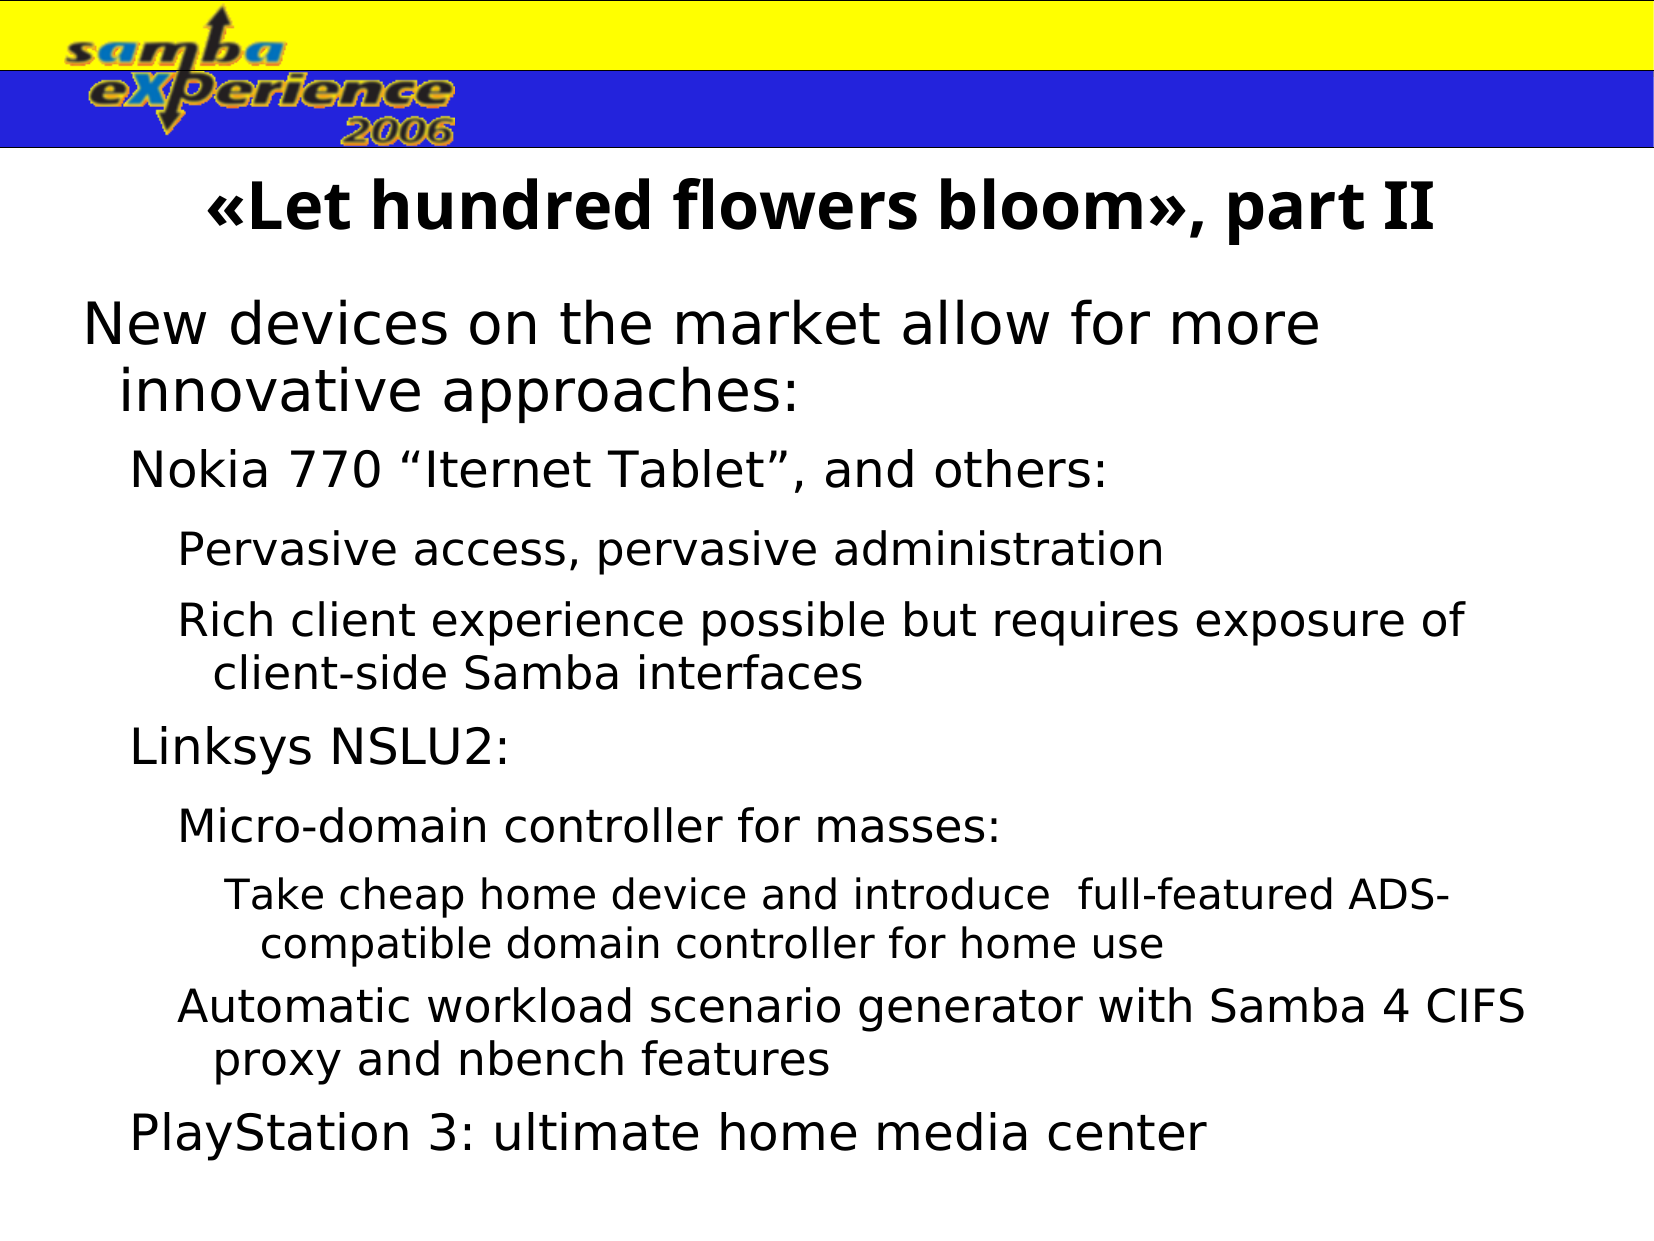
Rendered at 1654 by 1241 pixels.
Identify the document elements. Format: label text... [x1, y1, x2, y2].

picture [64, 71, 455, 147]
picture [64, 2, 455, 70]
title «Let hundred flowers bloom», part II [76, 99, 1565, 308]
picture [64, 148, 76, 154]
list New devices on the market allow for more innovative approaches: Nokia 770 “Iternet Tablet”, and others: Pervasive access, pervasive administration Rich client experience possible but requires exposure of client-side Samba interfaces Linksys NSLU2: Micro-domain controller for masses: Take cheap home device and introduce full-featured ADS-compatible domain controller for home use Automatic workload scenario generator with Samba 4 CIFS proxy and nbench features PlayStation 3: ultimate home media center [82, 290, 1571, 1163]
